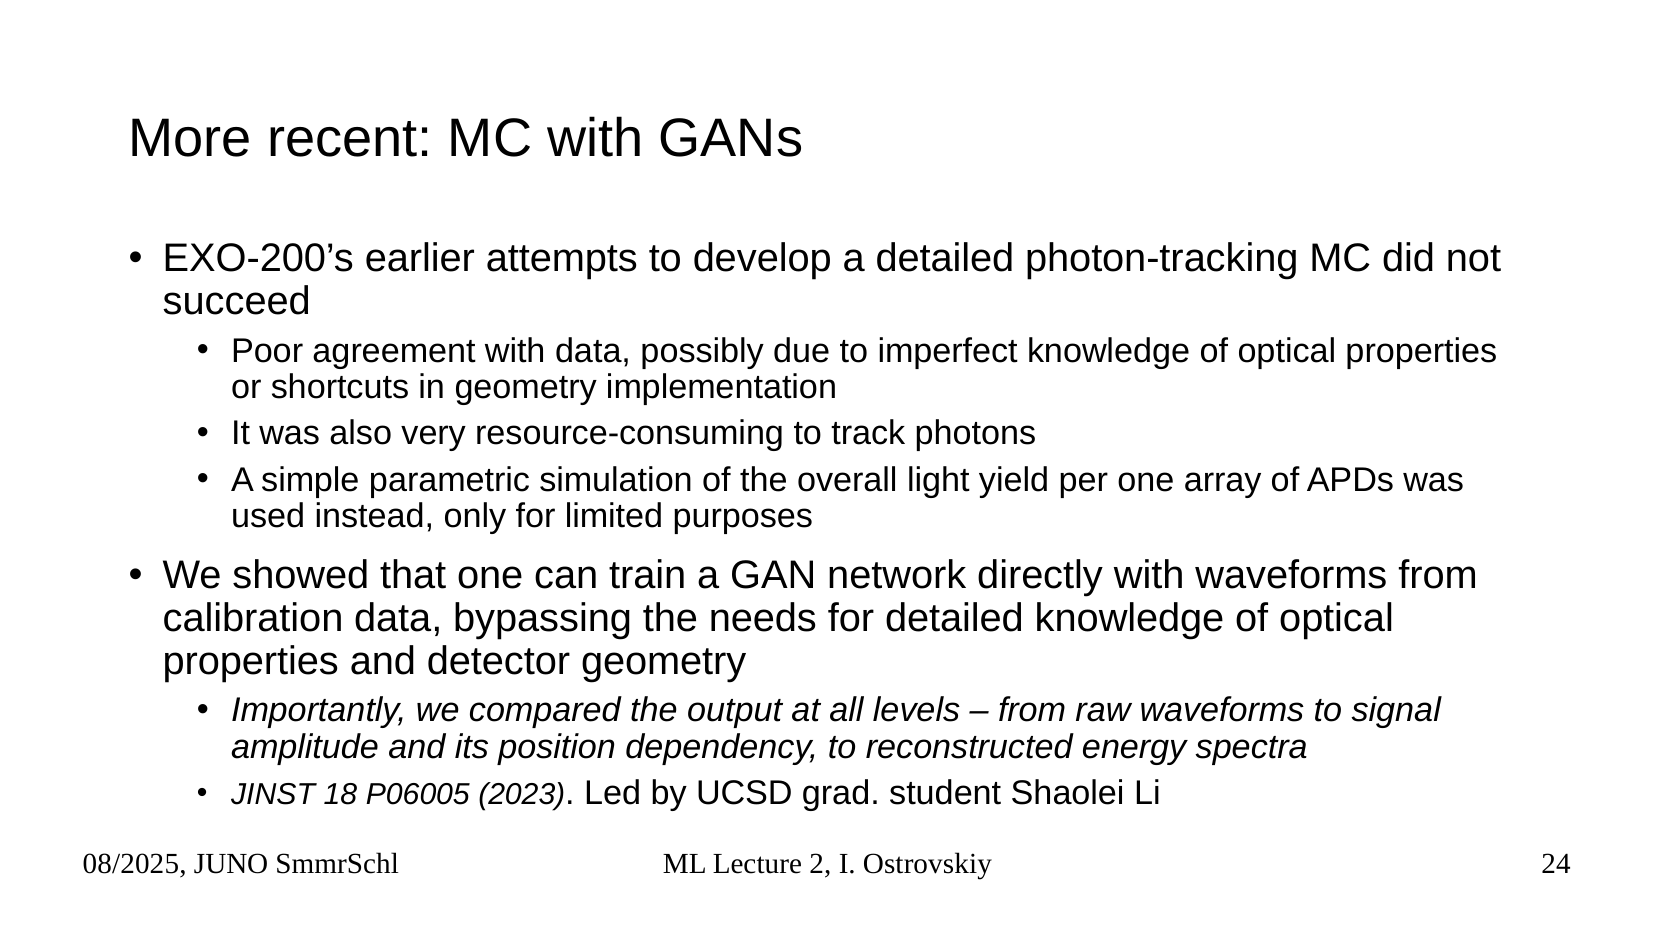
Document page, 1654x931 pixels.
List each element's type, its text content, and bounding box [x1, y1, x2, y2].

list EXO-200’s earlier attempts to develop a detailed photon-tracking MC did not succeed Poor agreement with data, possibly due to imperfect knowledge of optical properties or shortcuts in geometry implementation It was also very resource-consuming to track photons A simple parametric simulation of the overall light yield per one array of APDs was used instead, only for limited purposes We showed that one can train a GAN network directly with waveforms from calibration data, bypassing the needs for detailed knowledge of optical properties and detector geometry Importantly, we compared the output at all levels – from raw waveforms to signal amplitude and its position dependency, to reconstructed energy spectra JINST 18 P06005 (2023). Led by UCSD grad. student Shaolei Li [113, 229, 1540, 820]
title More recent: MC with GANs [113, 49, 1540, 229]
